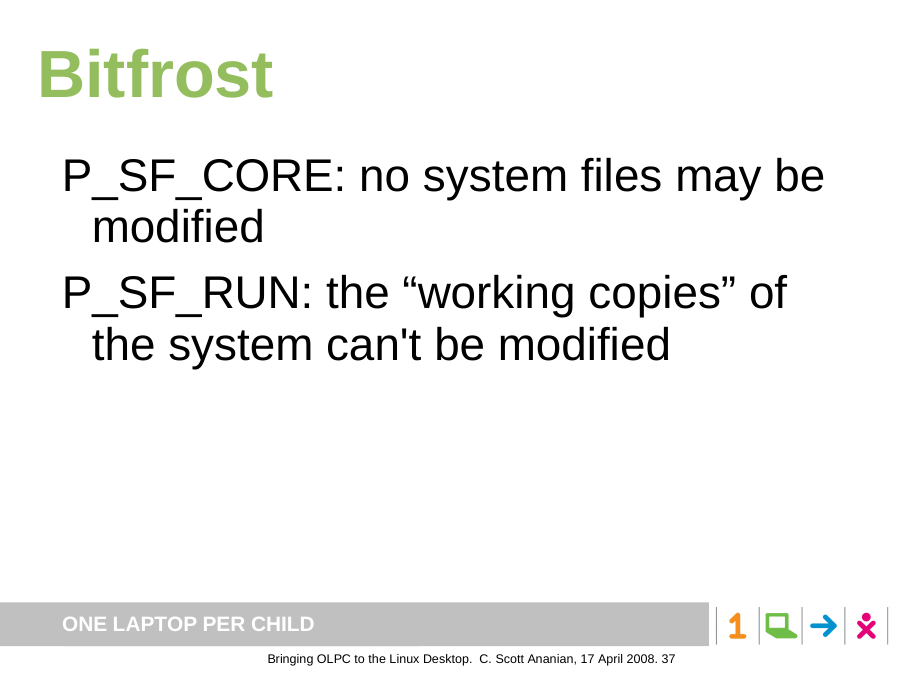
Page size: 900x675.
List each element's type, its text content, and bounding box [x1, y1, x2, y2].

picture [709, 598, 897, 654]
list P_SF_CORE: no system files may be modified P_SF_RUN: the “working copies” of the system can't be modified [61, 150, 844, 371]
title Bitfrost [37, 37, 856, 113]
